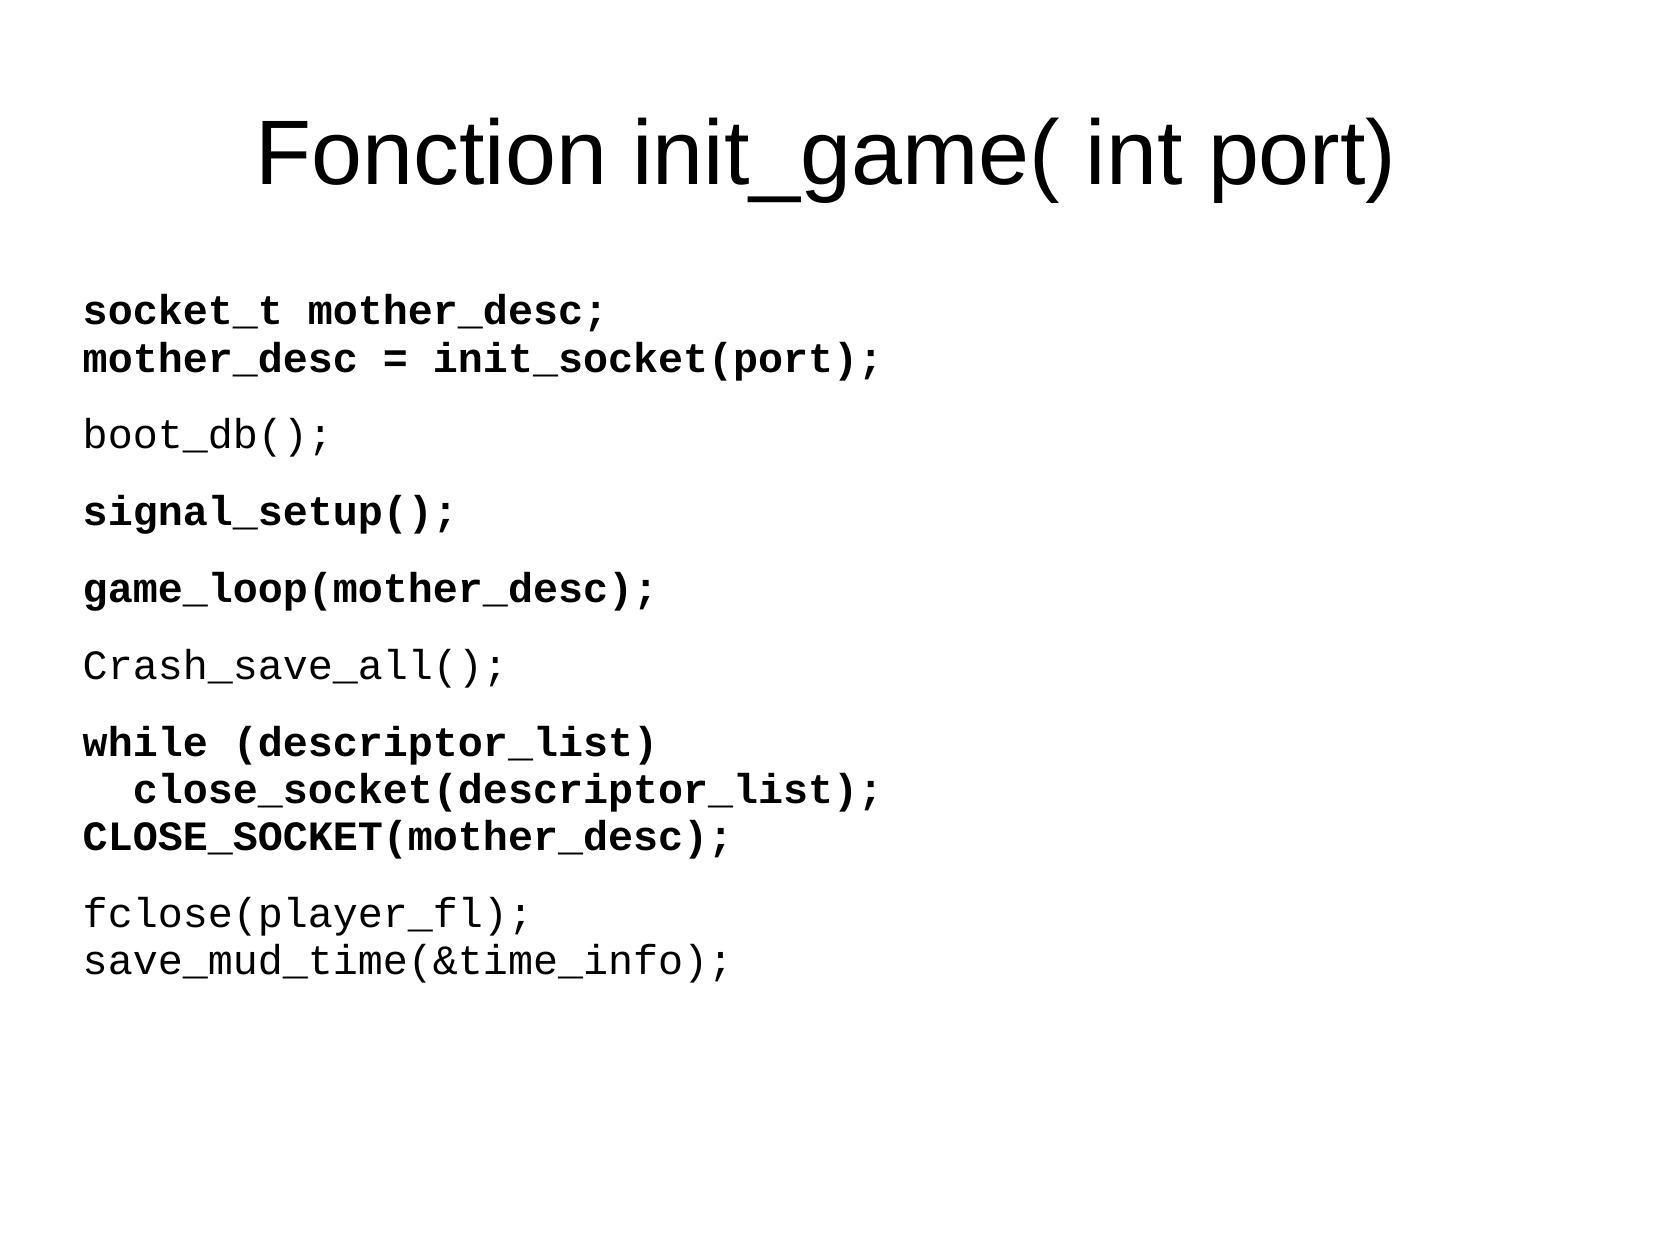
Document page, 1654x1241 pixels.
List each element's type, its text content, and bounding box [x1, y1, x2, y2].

title Fonction init_game( int port) [82, 56, 1571, 250]
list socket_t mother_desc; mother_desc = init_socket(port); boot_db(); signal_setup(); game_loop(mother_desc); Crash_save_all(); while (descriptor_list) close_socket(descriptor_list); CLOSE_SOCKET(mother_desc); fclose(player_fl); save_mud_time(&time_info); [82, 290, 1571, 1094]
